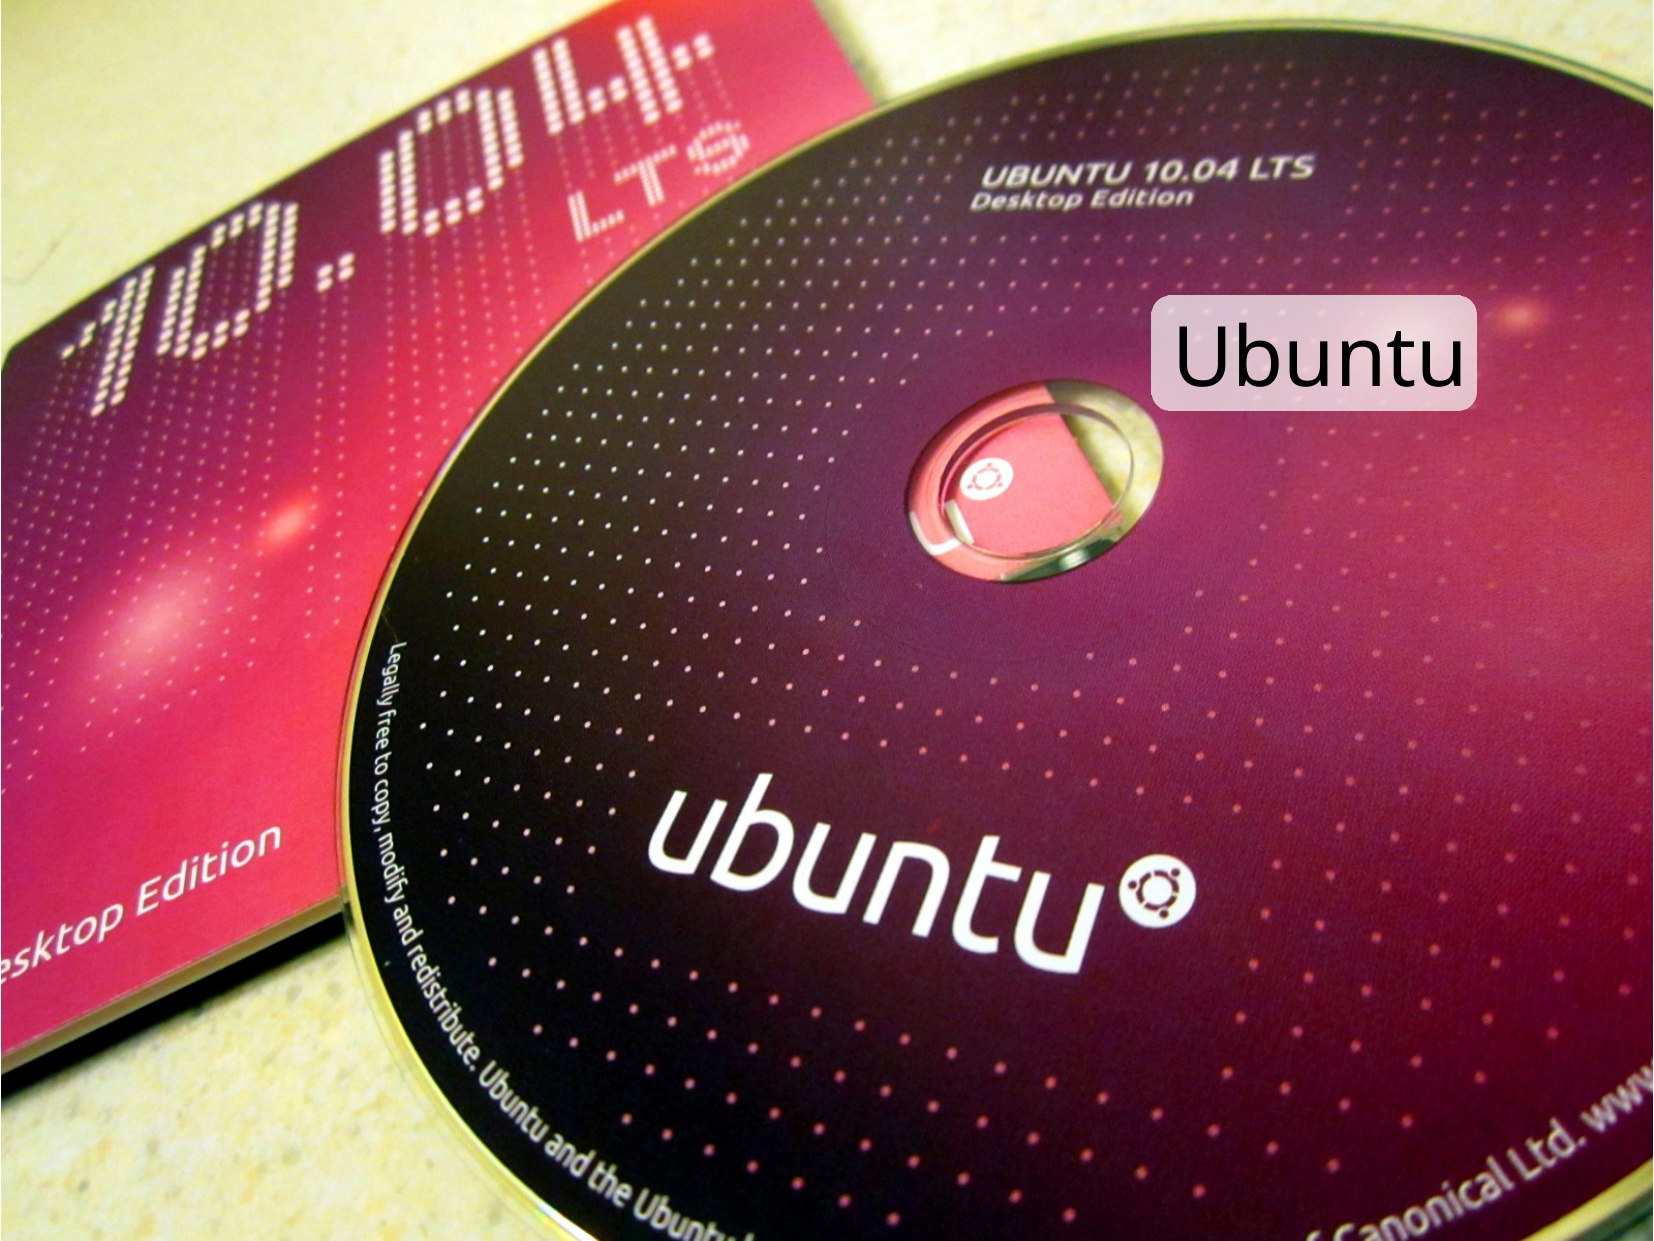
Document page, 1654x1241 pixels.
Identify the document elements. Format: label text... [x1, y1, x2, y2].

picture [1, 0, 1653, 1241]
text_box Ubuntu [1151, 295, 1477, 411]
